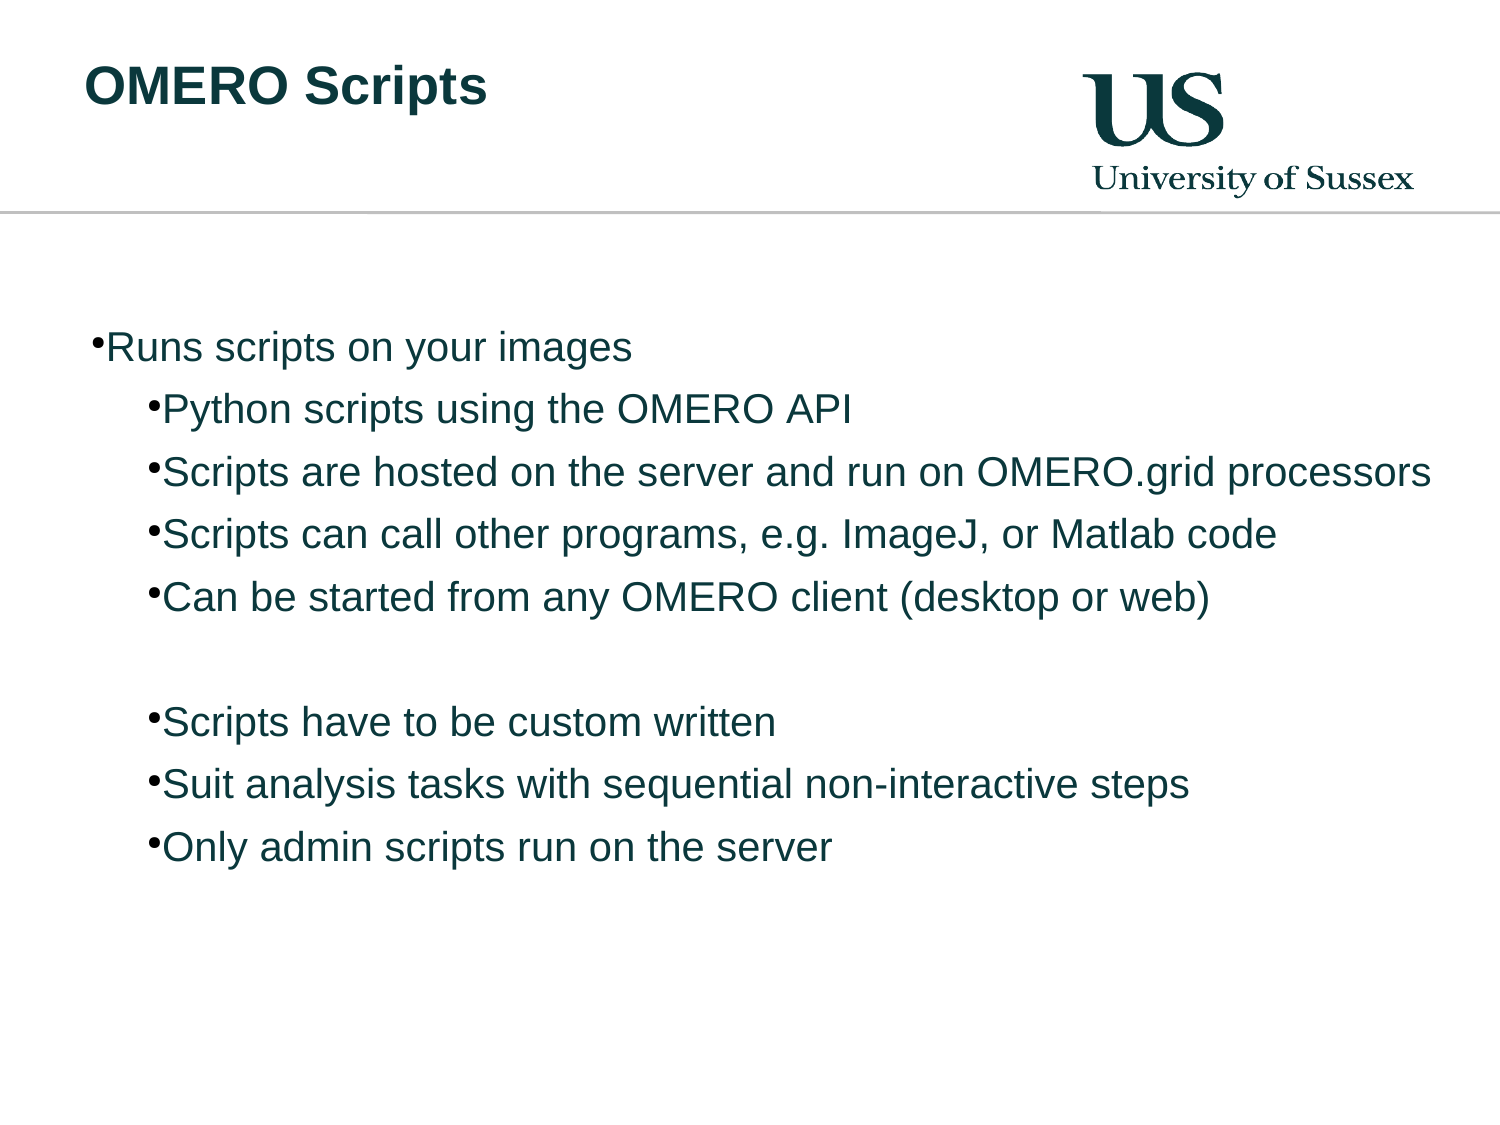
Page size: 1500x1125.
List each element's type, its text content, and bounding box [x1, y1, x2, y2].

title OMERO Scripts [84, 49, 1063, 213]
picture [1025, 50, 1471, 218]
list Runs scripts on your images Python scripts using the OMERO API Scripts are hosted on the server and run on OMERO.grid processors Scripts can call other programs, e.g. ImageJ, or Matlab code Can be started from any OMERO client (desktop or web) Scripts have to be custom written Suit analysis tasks with sequential non-interactive steps Only admin scripts run on the server [90, 307, 1450, 1001]
